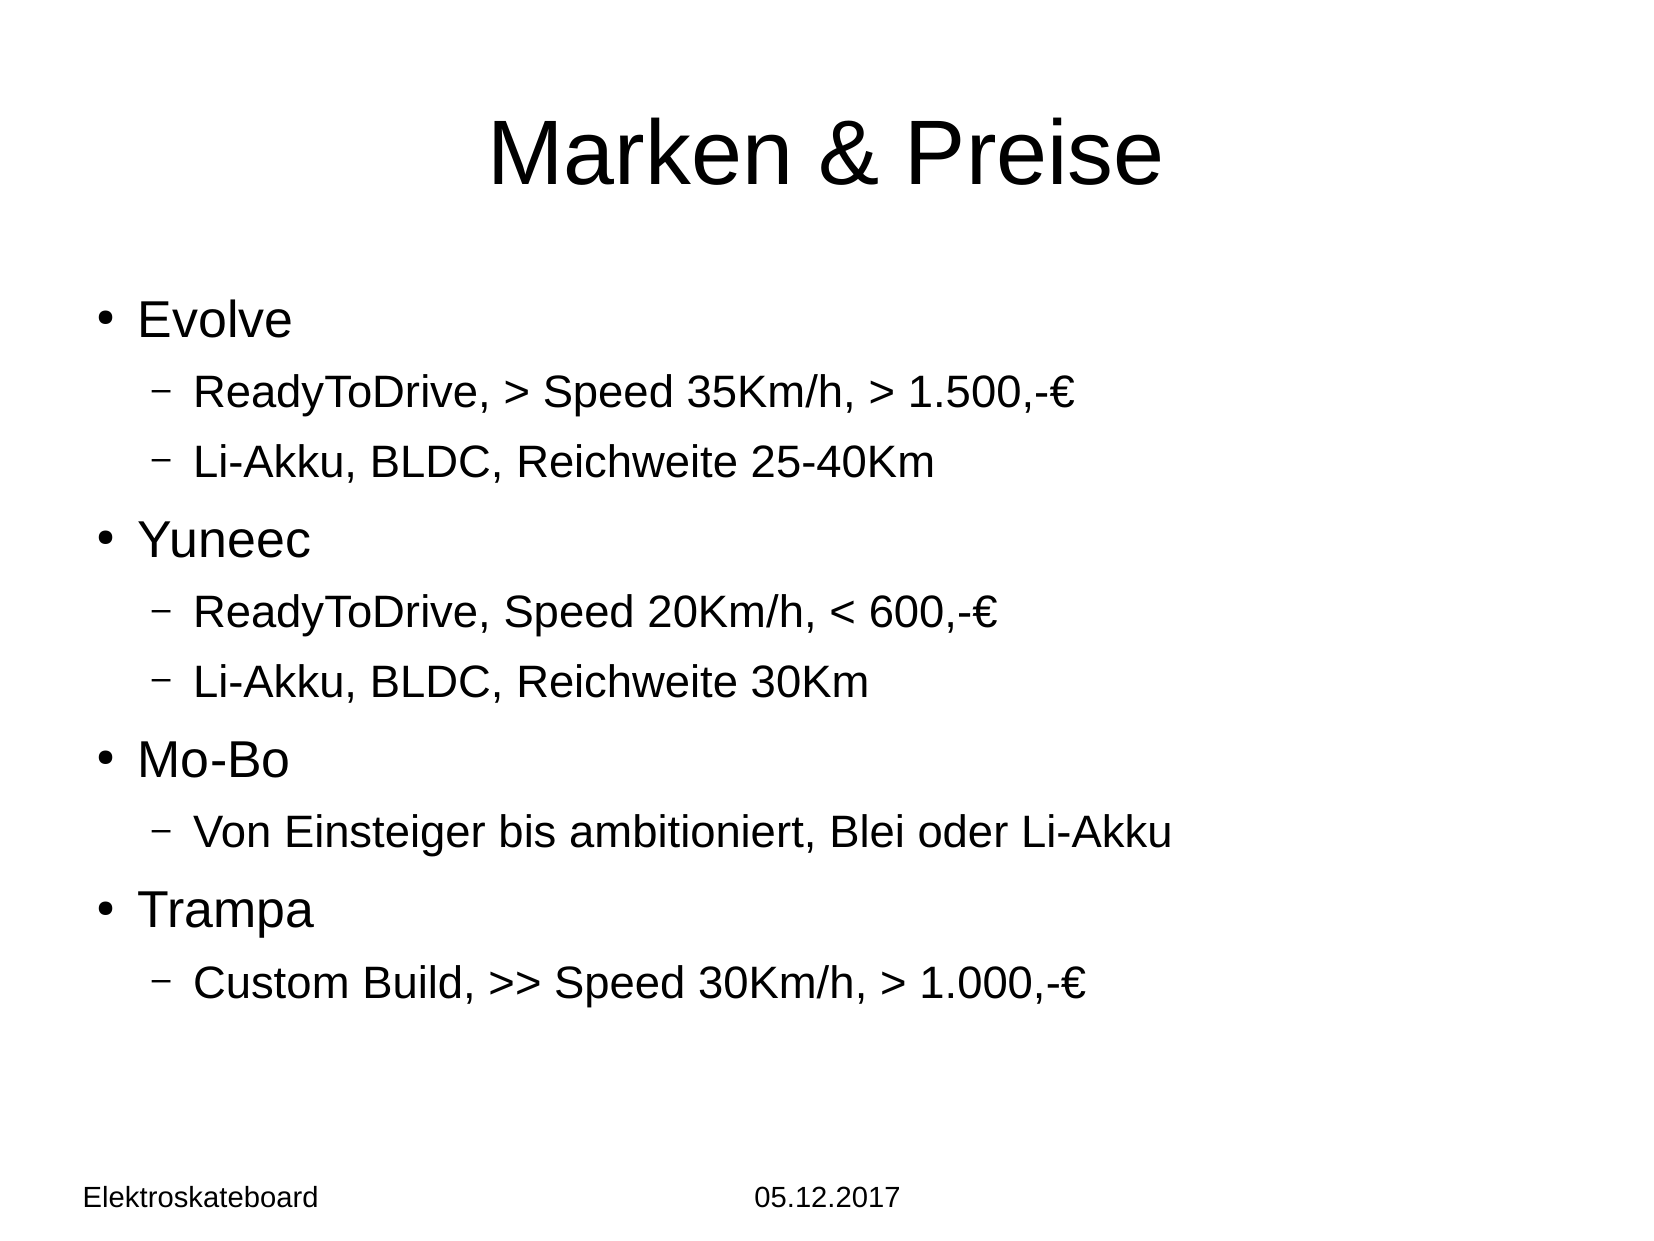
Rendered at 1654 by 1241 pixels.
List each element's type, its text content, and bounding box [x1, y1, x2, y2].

title Marken & Preise [82, 49, 1571, 257]
list Evolve ReadyToDrive, > Speed 35Km/h, > 1.500,-€ Li-Akku, BLDC, Reichweite 25-40Km Yuneec ReadyToDrive, Speed 20Km/h, < 600,-€ Li-Akku, BLDC, Reichweite 30Km Mo-Bo Von Einsteiger bis ambitioniert, Blei oder Li-Akku Trampa Custom Build, >> Speed 30Km/h, > 1.000,-€ [82, 290, 1571, 1010]
